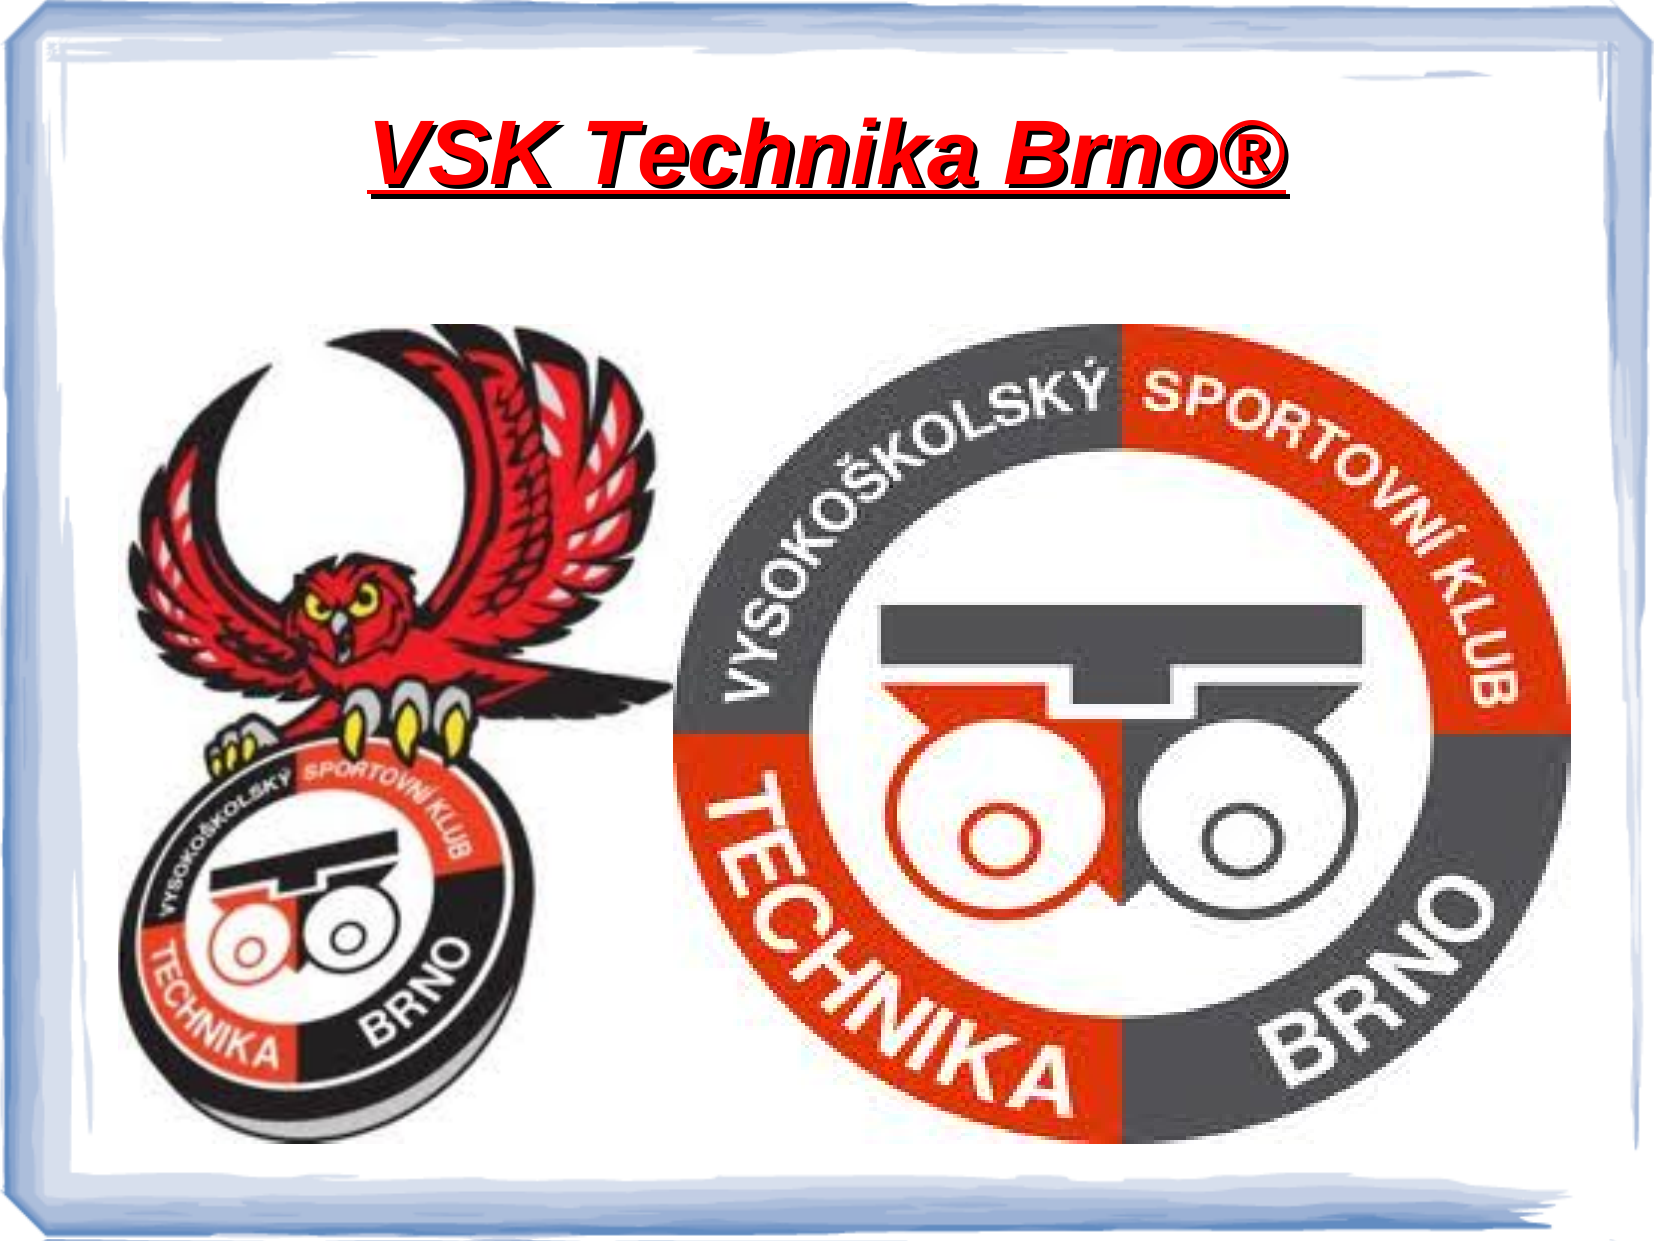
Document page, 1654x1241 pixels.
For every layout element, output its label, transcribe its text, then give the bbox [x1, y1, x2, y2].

title VSK Technika Brno® [82, 49, 1571, 257]
picture [0, 0, 1654, 1241]
